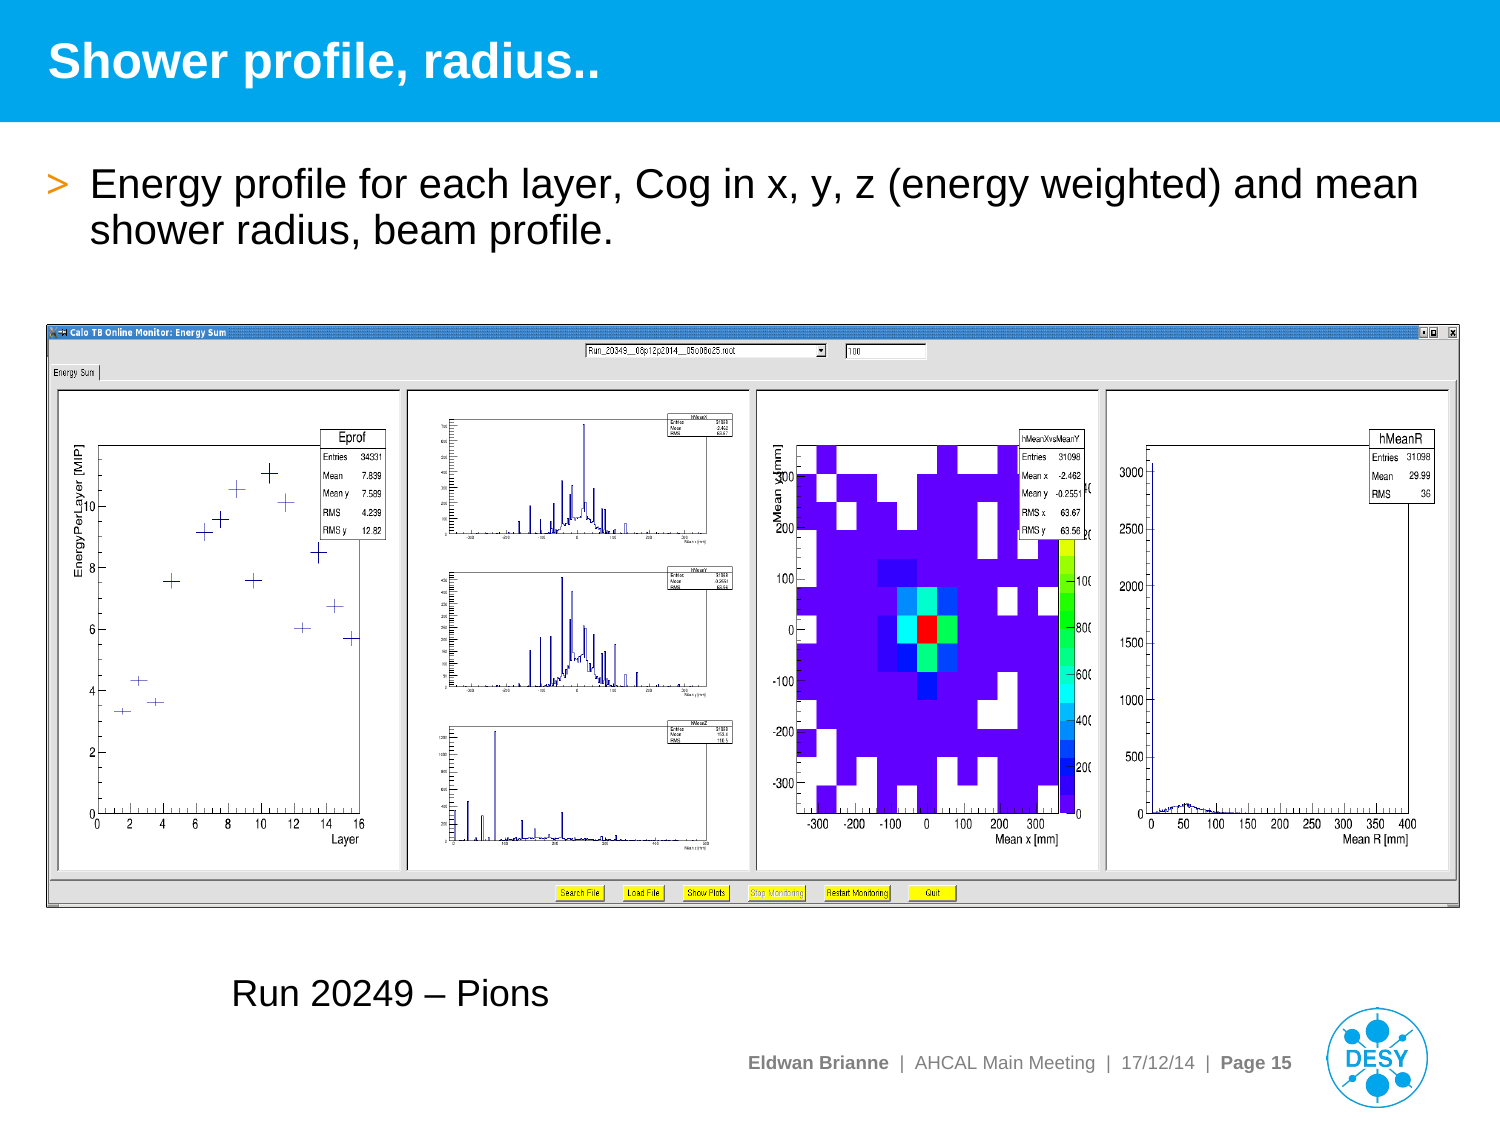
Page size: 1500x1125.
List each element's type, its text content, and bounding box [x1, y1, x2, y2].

picture [46, 324, 1460, 908]
title Shower profile, radius.. [47, 16, 1446, 107]
picture [1326, 1007, 1428, 1108]
text_box Run 20249 – Pions [216, 964, 566, 1022]
list Energy profile for each layer, Cog in x, y, z (energy weighted) and mean shower radius, beam profile. [46, 160, 1444, 324]
